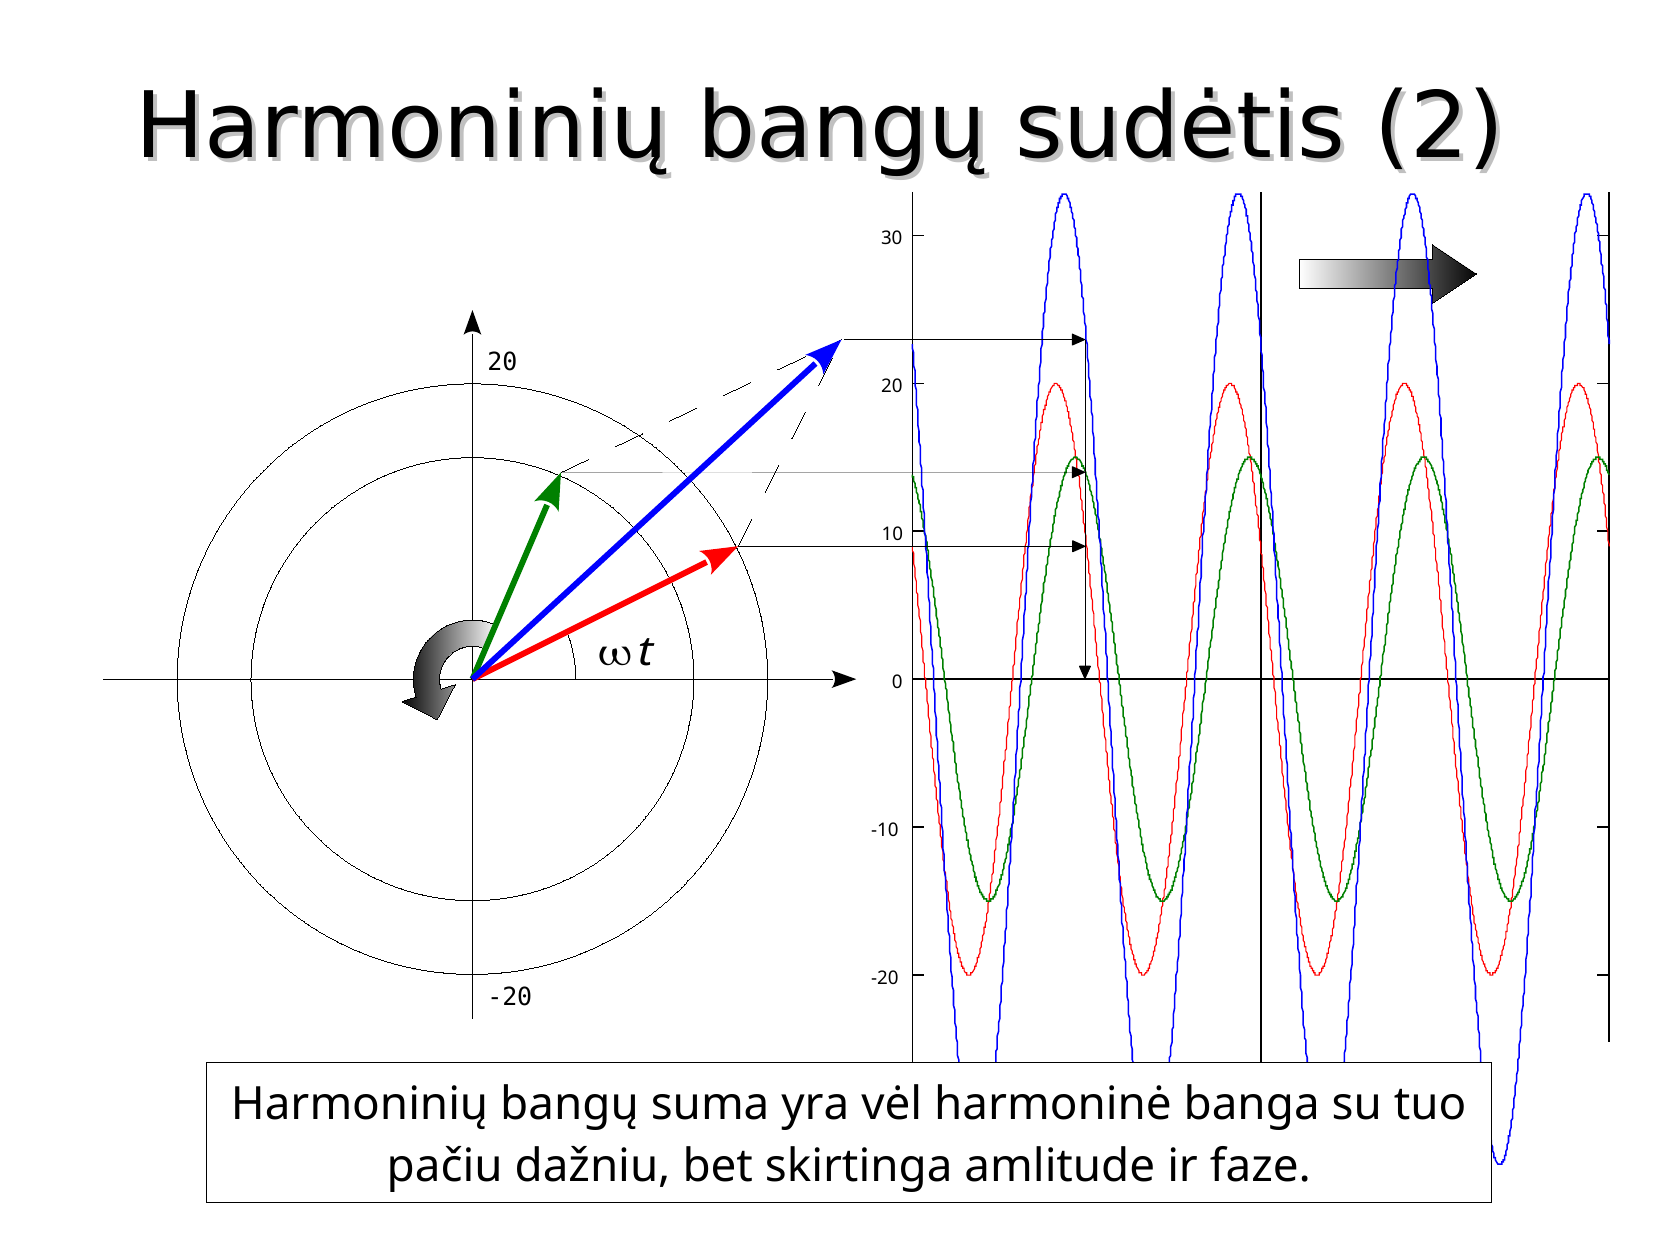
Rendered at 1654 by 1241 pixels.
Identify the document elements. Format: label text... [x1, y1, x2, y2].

chart [590, 620, 659, 677]
text_box 0 [891, 668, 904, 700]
text_box [1429, 244, 1477, 303]
text_box 20 [880, 372, 906, 404]
text_box 10 [881, 547, 906, 552]
text_box [1299, 259, 1397, 289]
text_box [1396, 259, 1429, 289]
text_box -10 [871, 816, 906, 848]
text_box Harmoninių bangų suma yra vėl harmoninė banga su tuo pačiu dažniu, bet skirtinga amlitude ir faze. [206, 1062, 1492, 1189]
text_box -20 [871, 964, 906, 996]
text_box [402, 620, 492, 720]
title Harmoninių bangų sudėtis (2) [76, 29, 1565, 222]
text_box 30 [881, 224, 906, 256]
text_box 10 [881, 520, 906, 546]
text_box 20 [472, 339, 547, 384]
text_box -20 [472, 974, 562, 1019]
